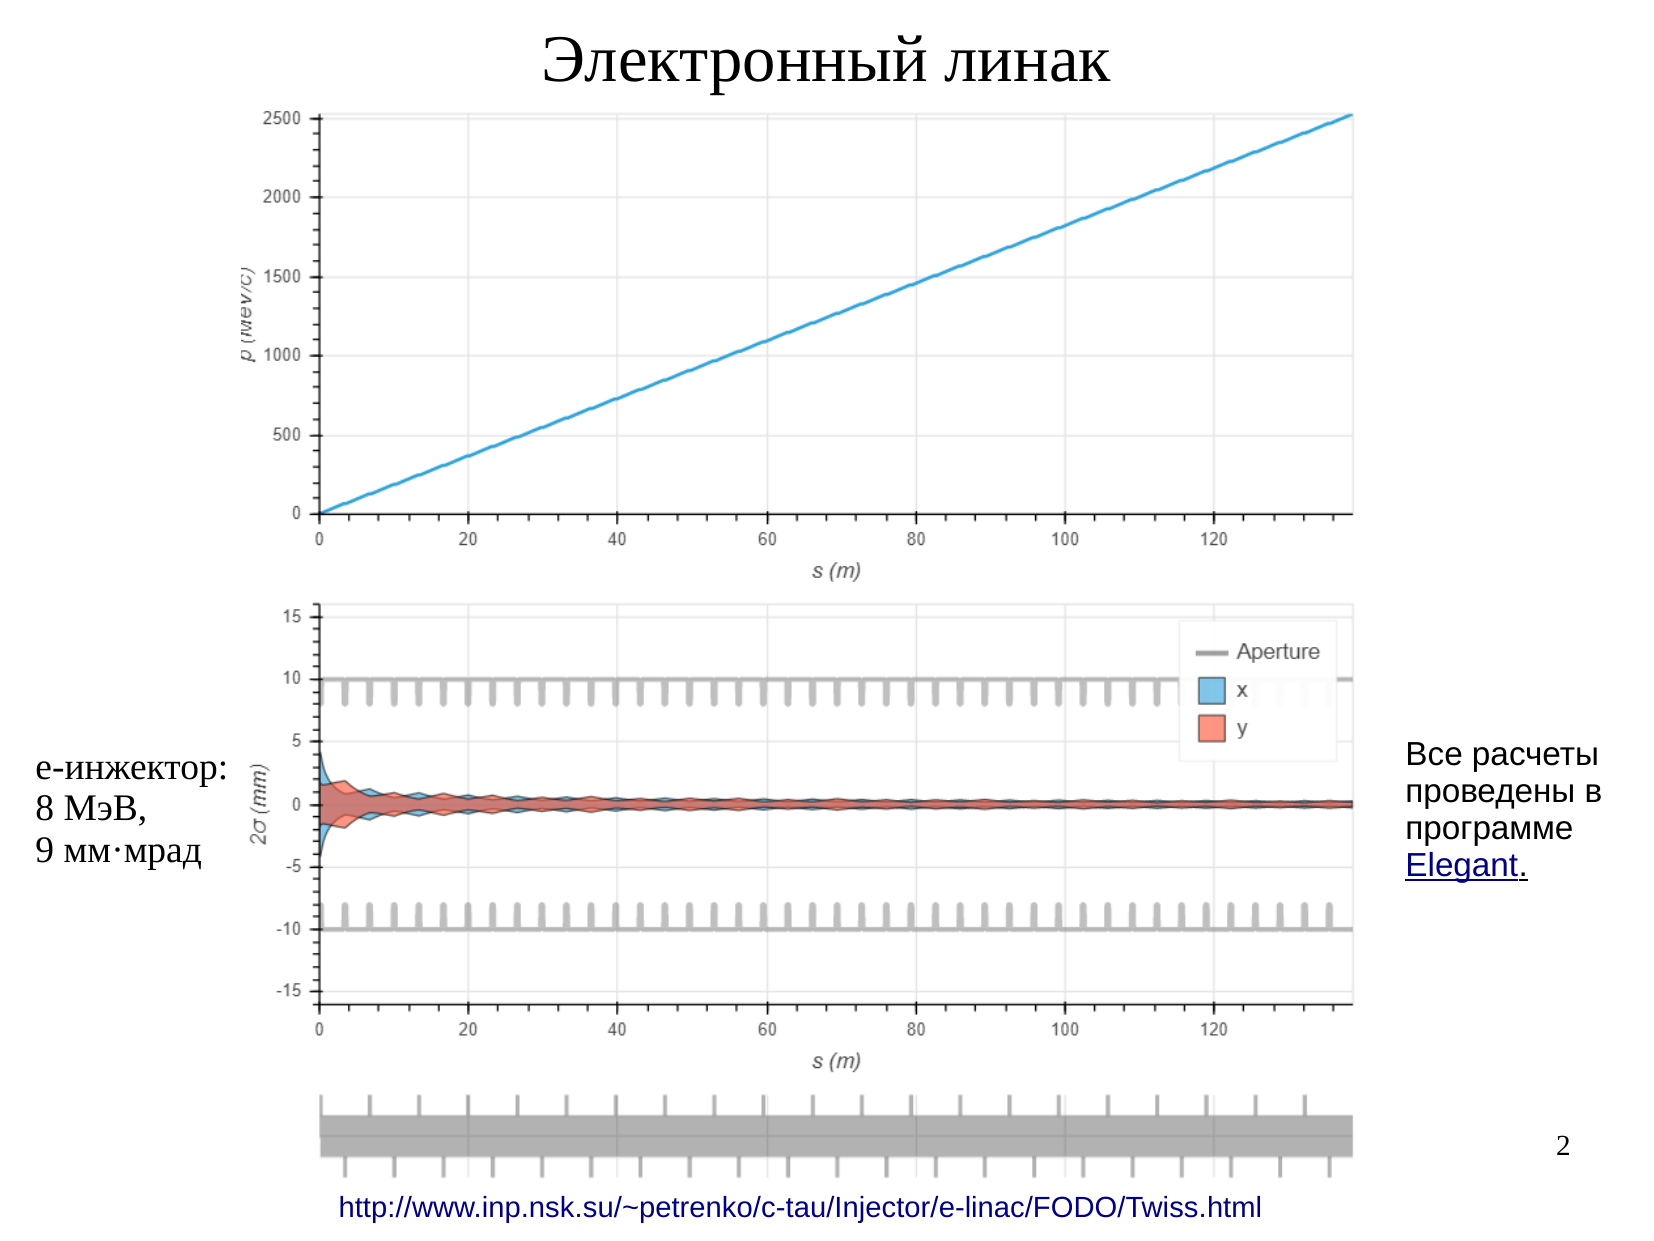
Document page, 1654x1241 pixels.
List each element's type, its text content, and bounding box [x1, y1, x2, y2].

title e-инжектор: 8 МэВ, 9 мм·мрад [35, 744, 248, 872]
picture [241, 106, 1366, 1183]
title Электронный линак [82, 11, 1571, 107]
text_box http://www.inp.nsk.su/~petrenko/c-tau/Injector/e-linac/FODO/Twiss.html [196, 1183, 1406, 1241]
title Все расчеты проведены в программе Еlegant. [1405, 735, 1642, 885]
